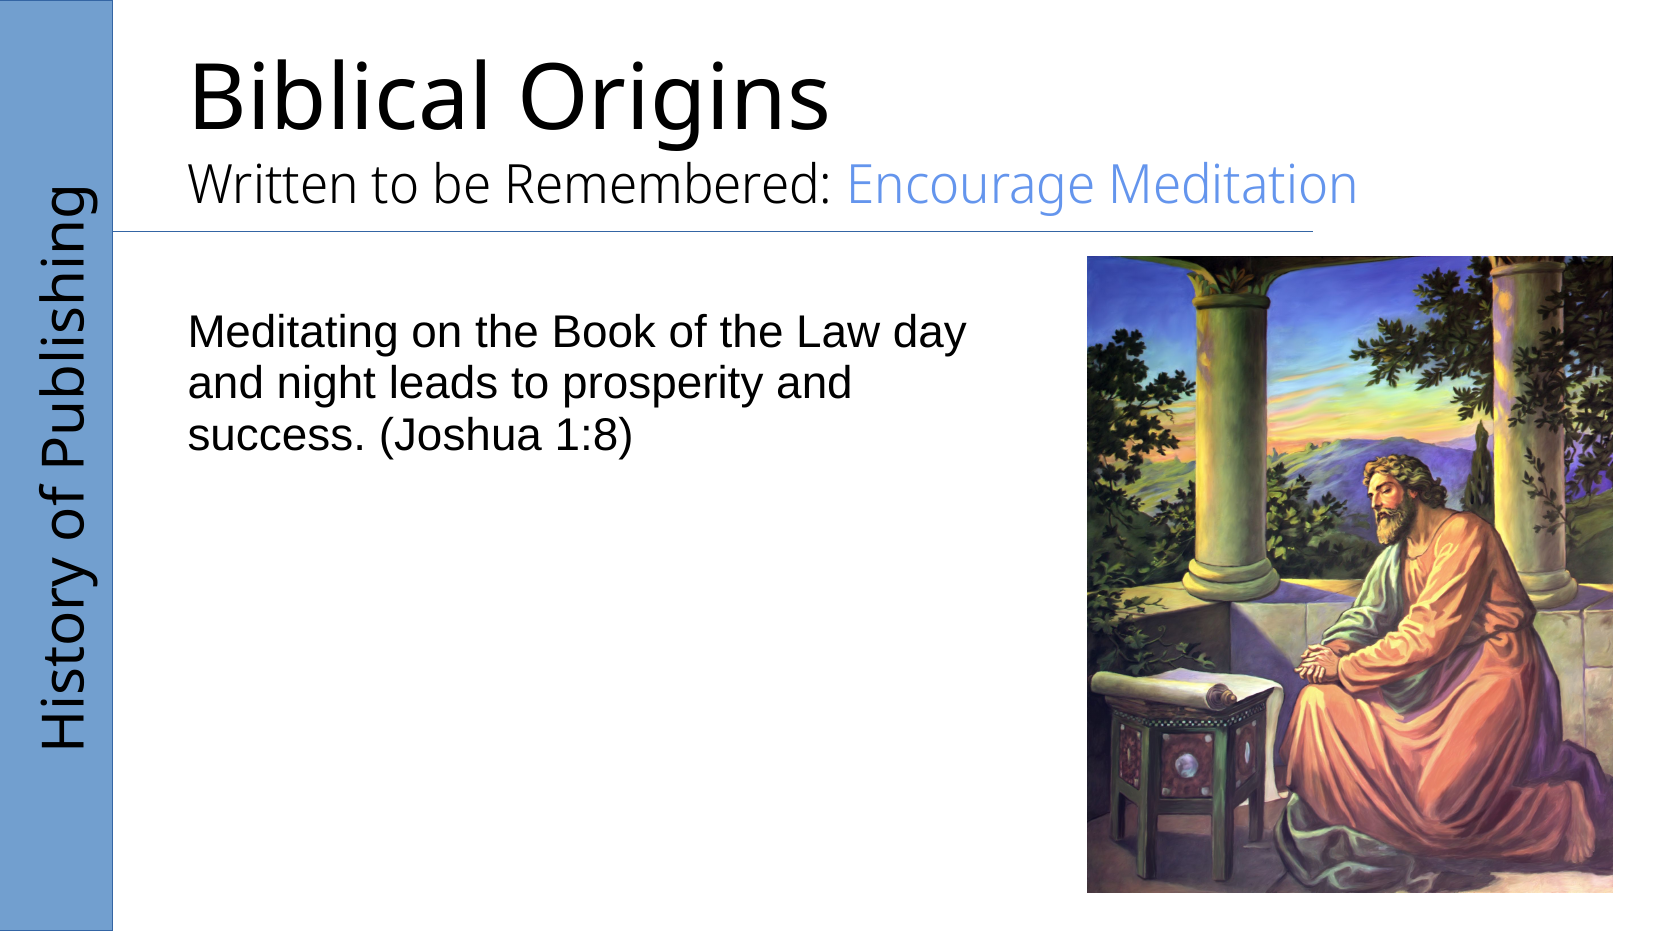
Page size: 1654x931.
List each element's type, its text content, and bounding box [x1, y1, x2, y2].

text_box [0, 0, 113, 931]
title Biblical Origins [187, 33, 1571, 125]
text_box History of Publishing [13, 37, 105, 901]
picture [1087, 256, 1613, 893]
title Written to be Remembered: Encourage Meditation [187, 125, 1571, 239]
subtitle Meditating on the Book of the Law day and night leads to prosperity and success. (Joshua 1:8) [187, 306, 1013, 846]
